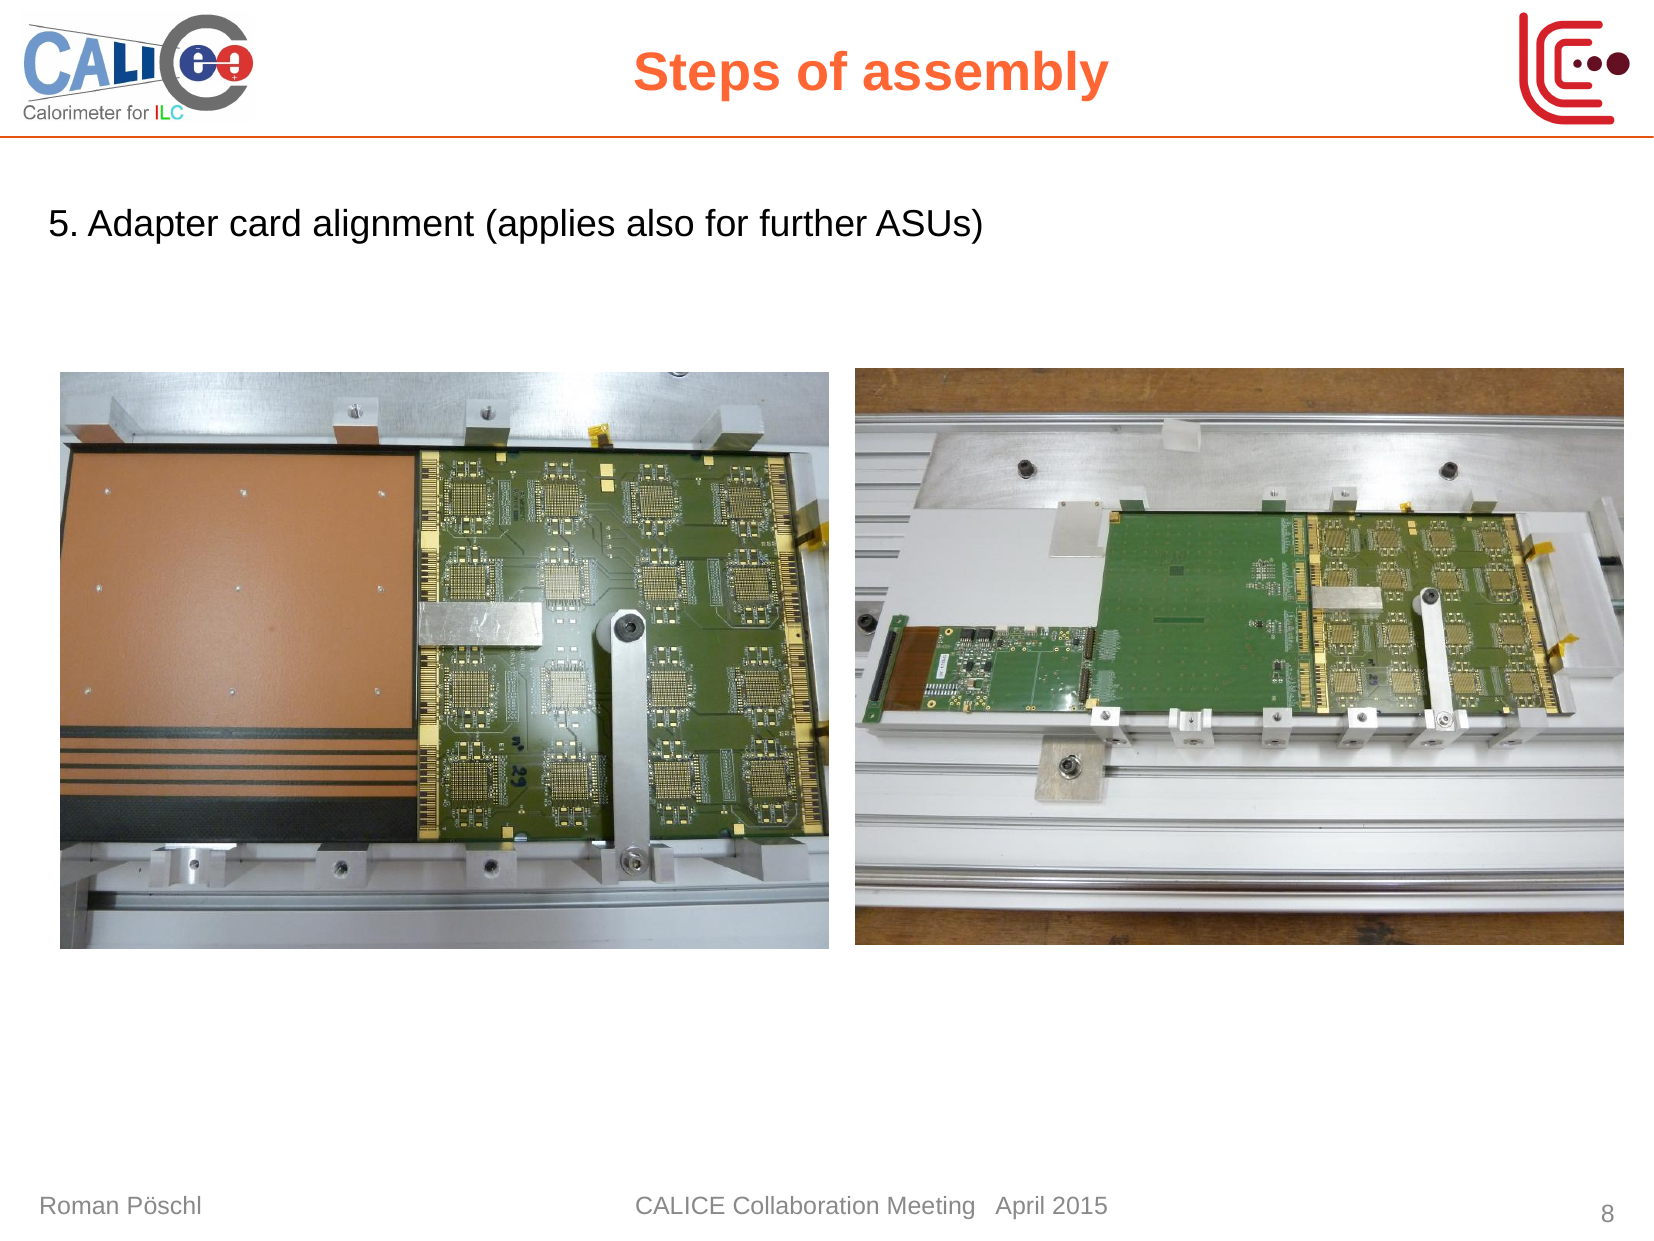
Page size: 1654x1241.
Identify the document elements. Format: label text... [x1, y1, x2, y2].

picture [60, 372, 829, 949]
title Steps of assembly [128, 29, 1617, 113]
picture [1508, 2, 1641, 135]
text_box 5. Adapter card alignment (applies also for further ASUs) [33, 195, 1006, 252]
picture [855, 368, 1624, 946]
picture [20, 10, 255, 122]
